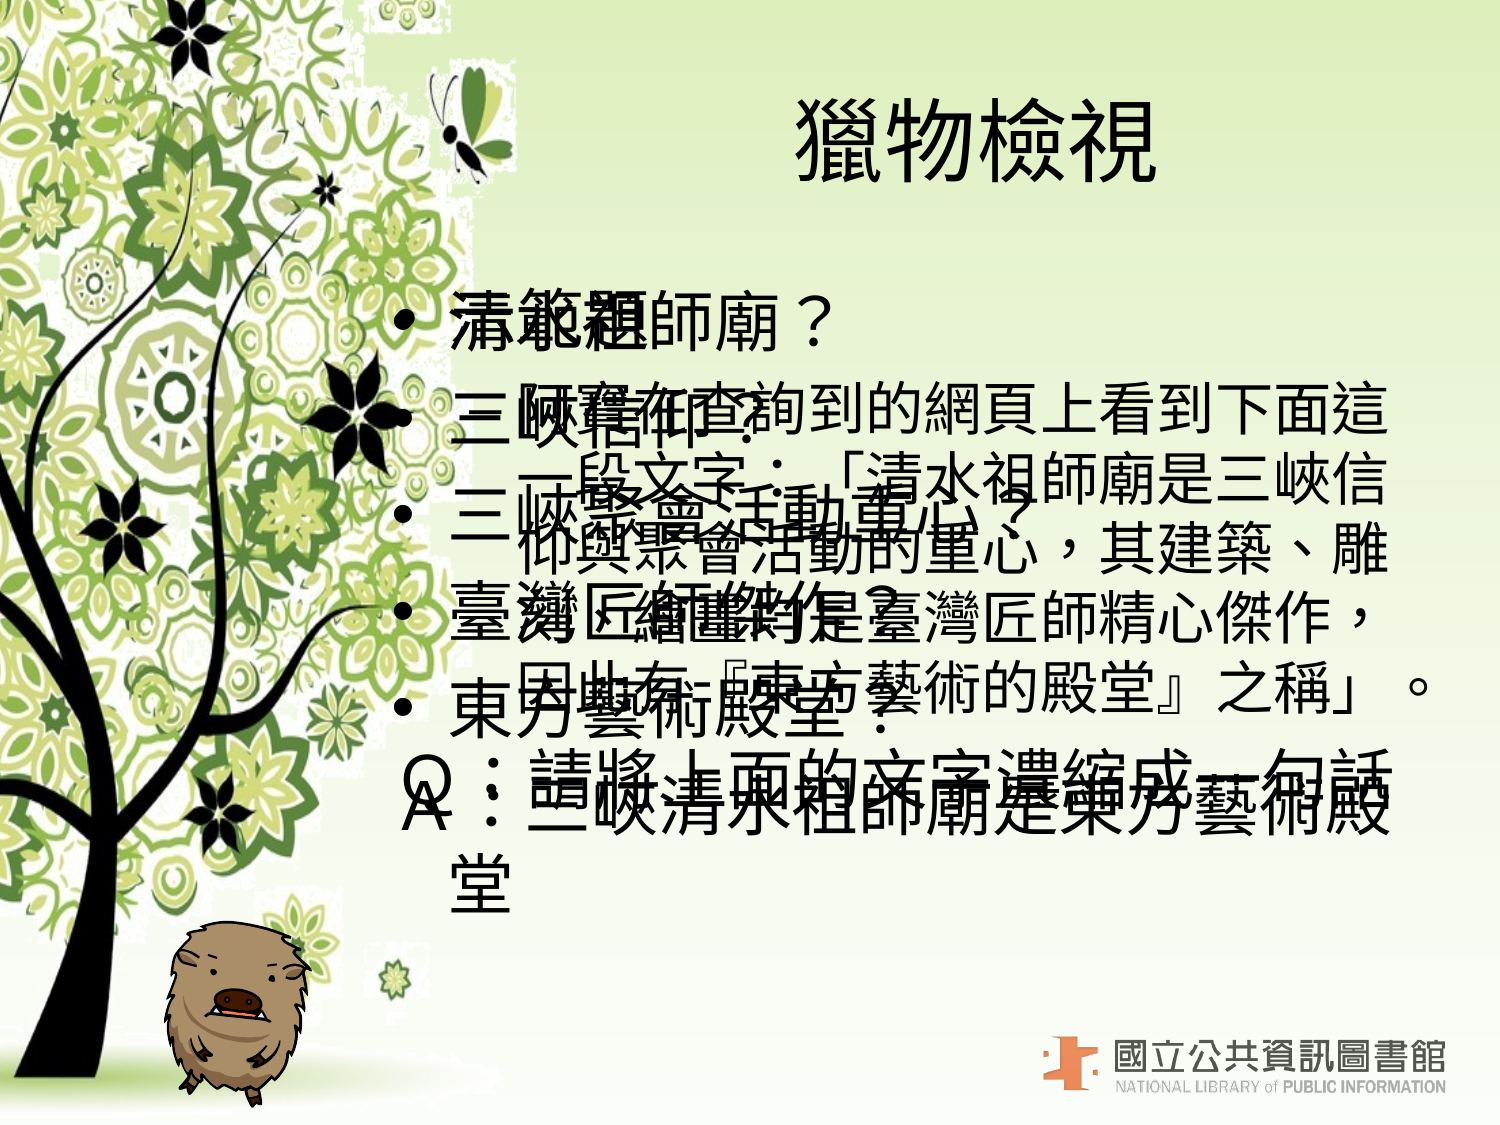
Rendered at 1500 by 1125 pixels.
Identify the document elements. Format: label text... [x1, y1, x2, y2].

text_box [581, 0, 1500, 1125]
list 示範題 阿寶在查詢到的網頁上看到下面這一段文字：「清水祖師廟是三峽信仰與聚會活動的重心，其建築、雕刻、繪畫均是臺灣匠師精心傑作，因此有『東方藝術的殿堂』之稱」。 Ｑ：請將上面的文字濃縮成一句話 [386, 262, 1426, 1005]
text_box 清水祖師廟？ 三峽信仰？ 三峽聚會活動重心？ 臺灣匠師傑作？ 東方藝術殿堂？ Ａ：三峽清水祖師廟是東方藝術殿堂 [383, 265, 1423, 1008]
picture [0, 0, 581, 1125]
title 獵物檢視 [527, 45, 1426, 233]
